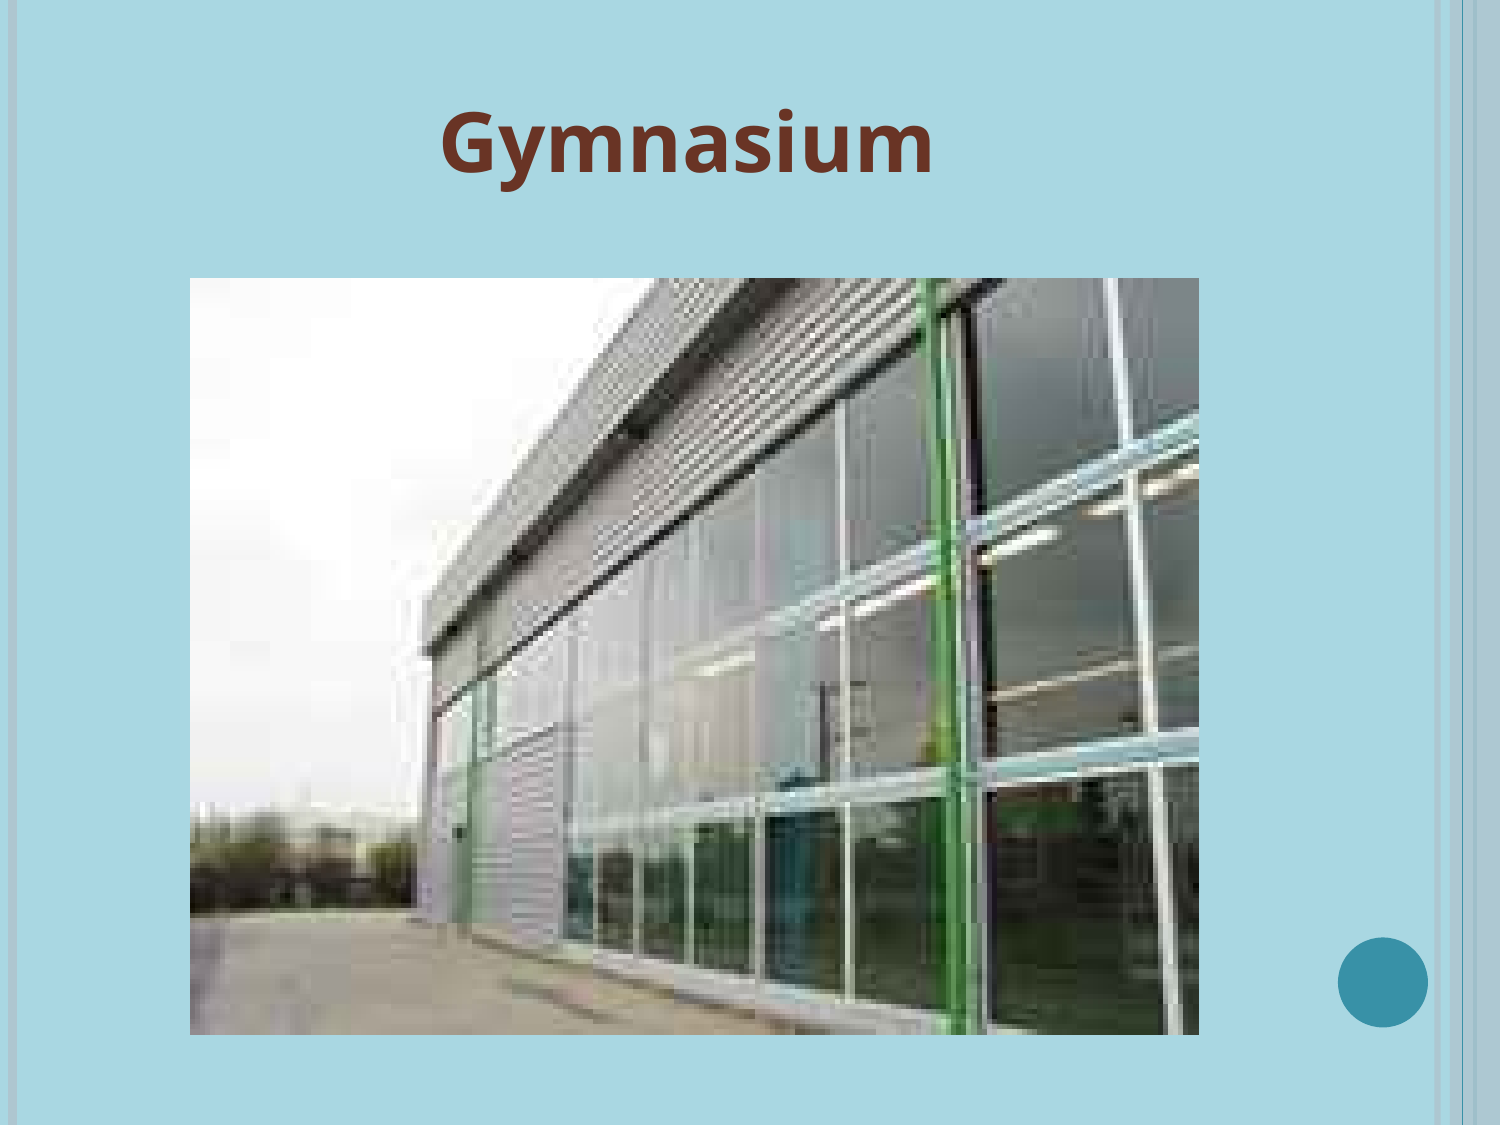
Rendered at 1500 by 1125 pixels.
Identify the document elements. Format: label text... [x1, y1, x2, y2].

title Gymnasium [75, 45, 1300, 233]
picture [190, 278, 1199, 1035]
